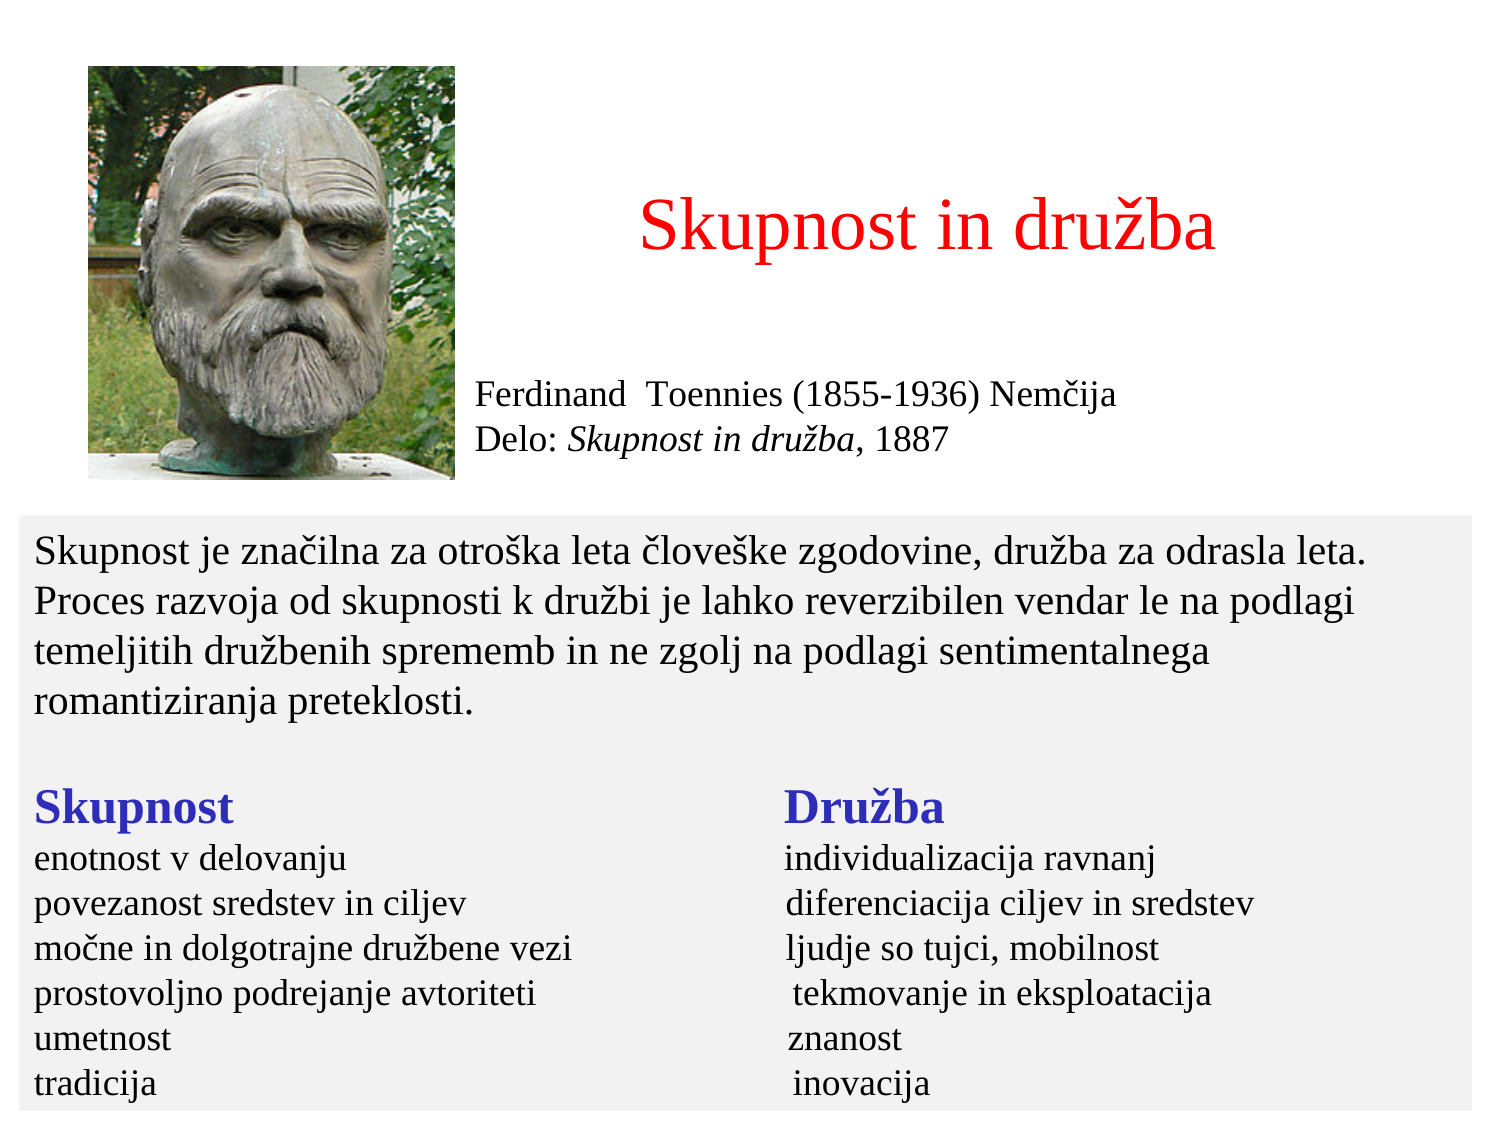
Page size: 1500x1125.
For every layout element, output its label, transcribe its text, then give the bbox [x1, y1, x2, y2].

picture [88, 66, 455, 480]
text_box Skupnost in družba [623, 166, 1233, 273]
text_box Skupnost je značilna za otroška leta človeške zgodovine, družba za odrasla leta. Proces razvoja od skupnosti k družbi je lahko reverzibilen vendar le na podlagi temeljitih družbenih sprememb in ne zgolj na podlagi sentimentalnega romantiziranja preteklosti. Skupnost Družba enotnost v delovanju individualizacija ravnanj povezanost sredstev in ciljev diferenciacija ciljev in sredstev močne in dolgotrajne družbene vezi ljudje so tujci, mobilnost prostovoljno podrejanje avtoriteti tekmovanje in eksploatacija umetnost znanost tradicija inovacija [19, 515, 1473, 1111]
text_box Ferdinand Toennies (1855-1936) Nemčija Delo: Skupnost in družba, 1887 [459, 361, 1133, 468]
